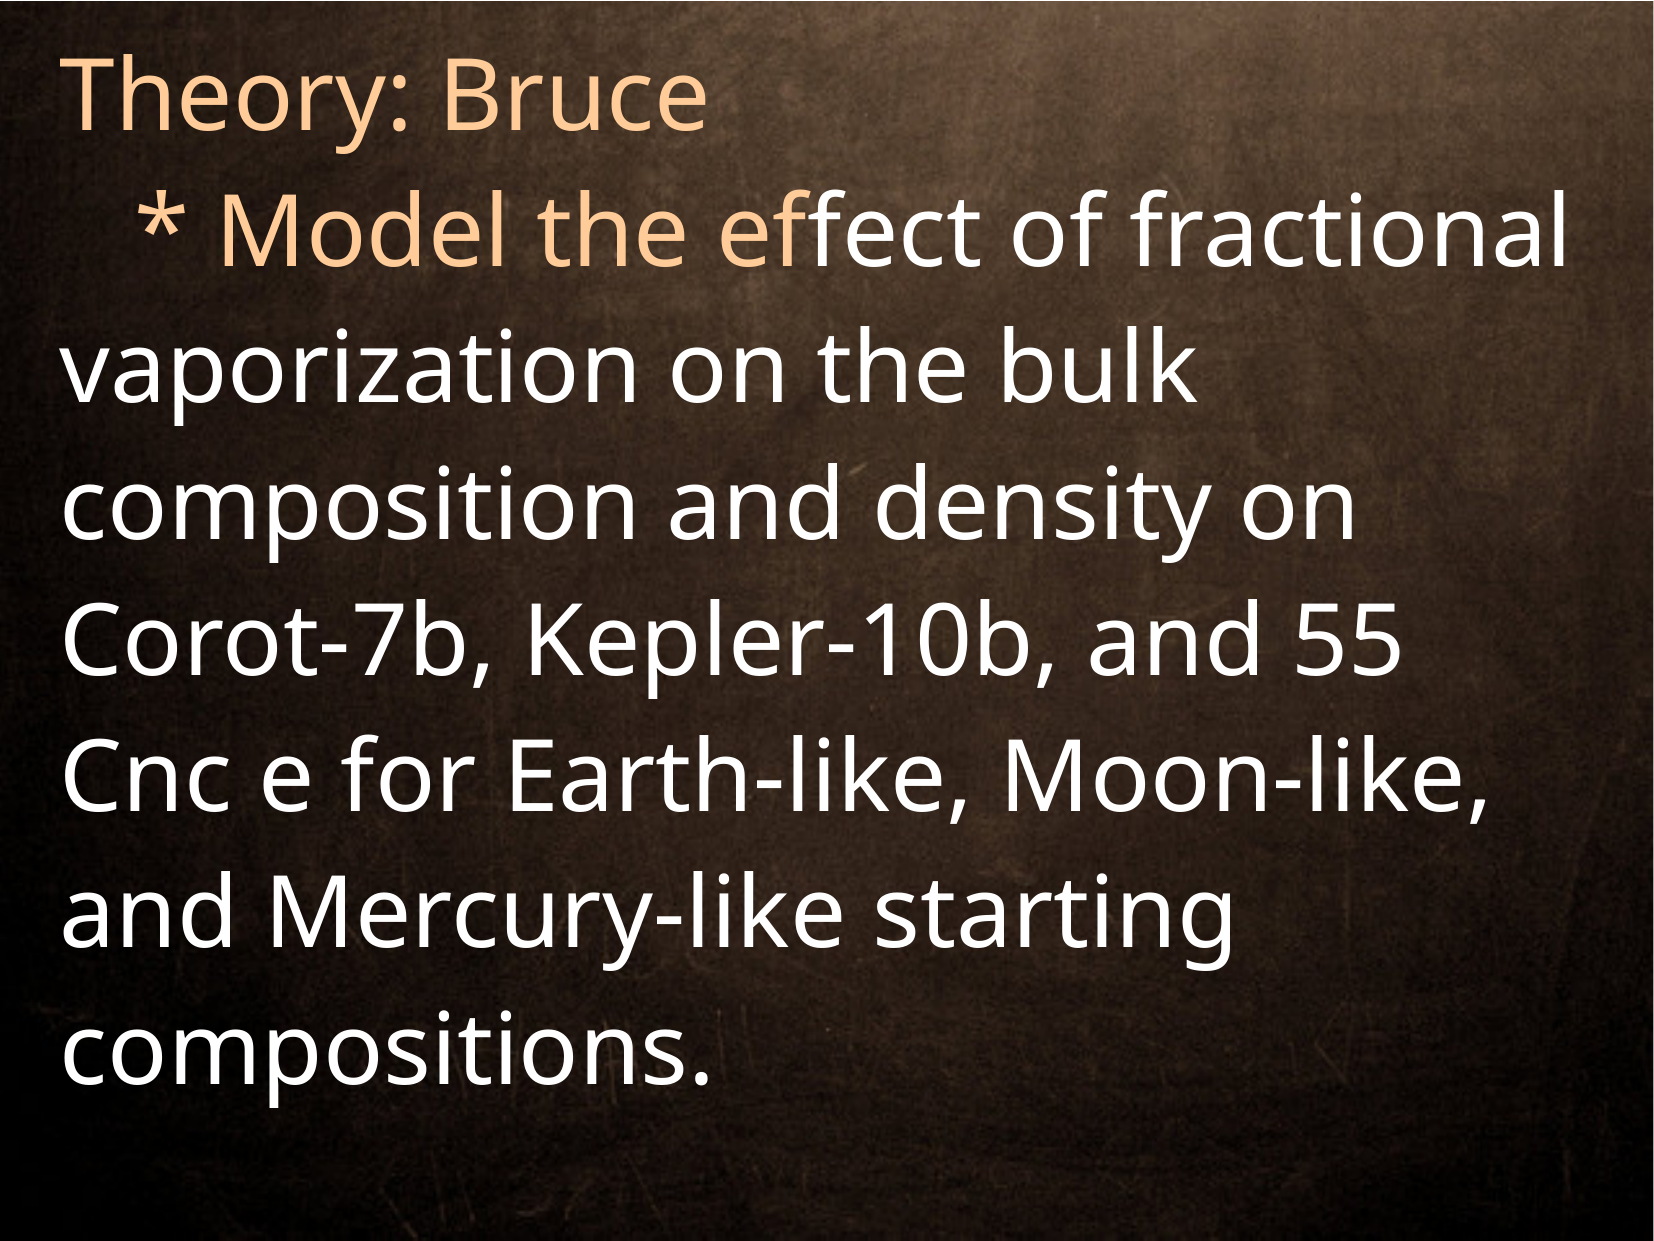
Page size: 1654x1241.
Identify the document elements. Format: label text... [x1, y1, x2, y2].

picture [0, 1, 1654, 1241]
text_box Theory: Bruce * Model the effect of fractional vaporization on the bulk composition and density on Corot-7b, Kepler-10b, and 55 Cnc e for Earth-like, Moon-like, and Mercury-like starting compositions. [45, 16, 1606, 1147]
